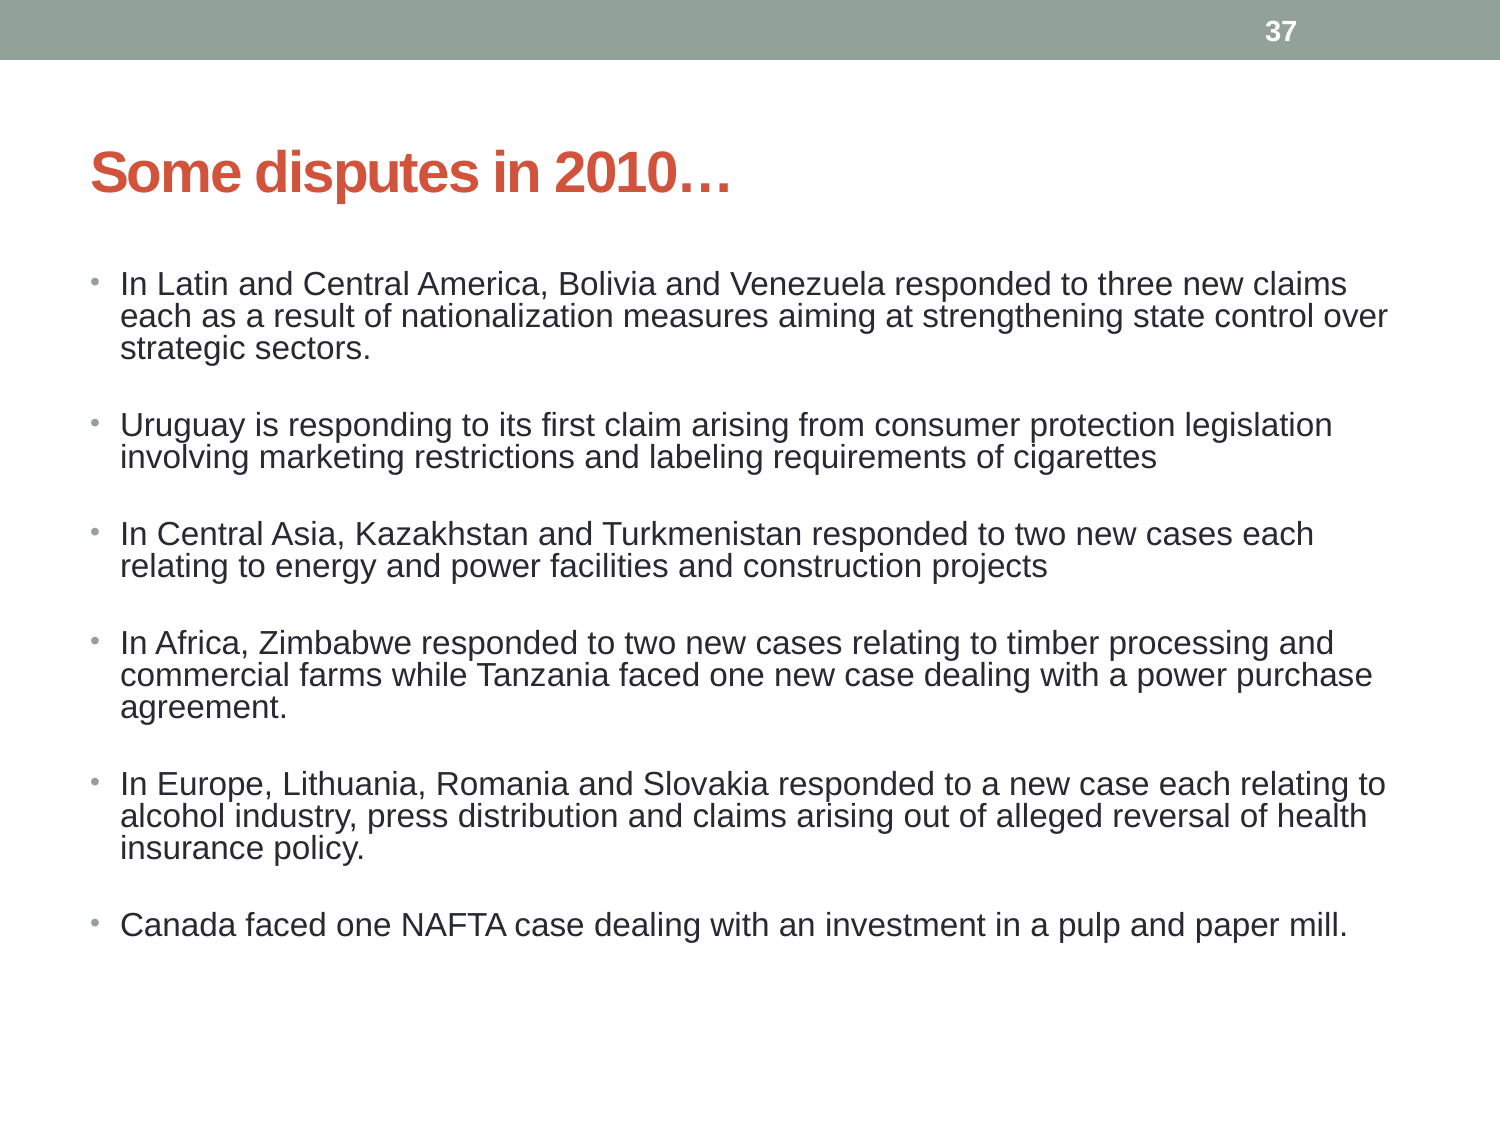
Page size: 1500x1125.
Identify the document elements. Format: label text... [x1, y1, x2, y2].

title Some disputes in 2010… [75, 87, 1425, 250]
list In Latin and Central America, Bolivia and Venezuela responded to three new claims each as a result of nationalization measures aiming at strengthening state control over strategic sectors. Uruguay is responding to its first claim arising from consumer protection legislation involving marketing restrictions and labeling requirements of cigarettes In Central Asia, Kazakhstan and Turkmenistan responded to two new cases each relating to energy and power facilities and construction projects In Africa, Zimbabwe responded to two new cases relating to timber processing and commercial farms while Tanzania faced one new case dealing with a power purchase agreement. In Europe, Lithuania, Romania and Slovakia responded to a new case each relating to alcohol industry, press distribution and claims arising out of alleged reversal of health insurance policy. Canada faced one NAFTA case dealing with an investment in a pulp and paper mill. [75, 262, 1425, 1063]
slide_number <編號> [1250, 3, 1425, 57]
